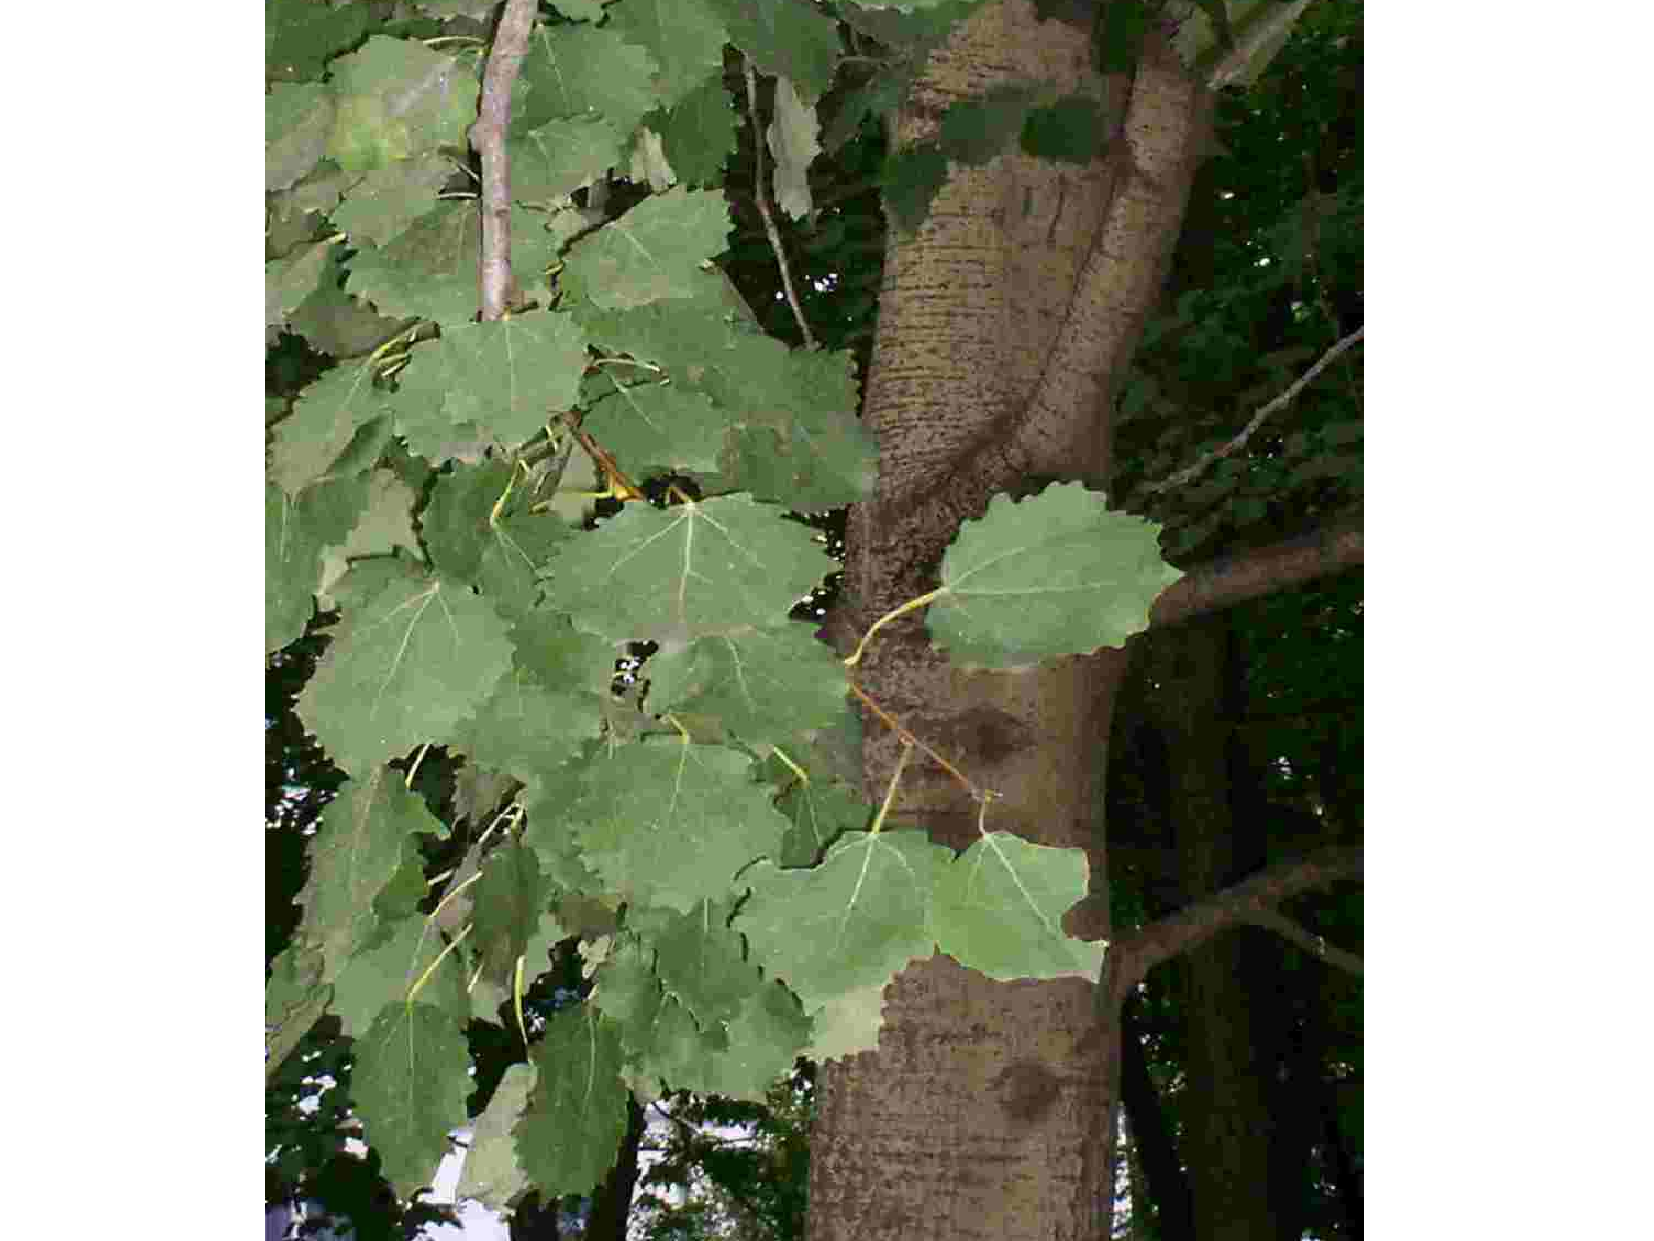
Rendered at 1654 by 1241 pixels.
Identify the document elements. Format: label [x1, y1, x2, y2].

picture [265, 0, 1364, 1241]
